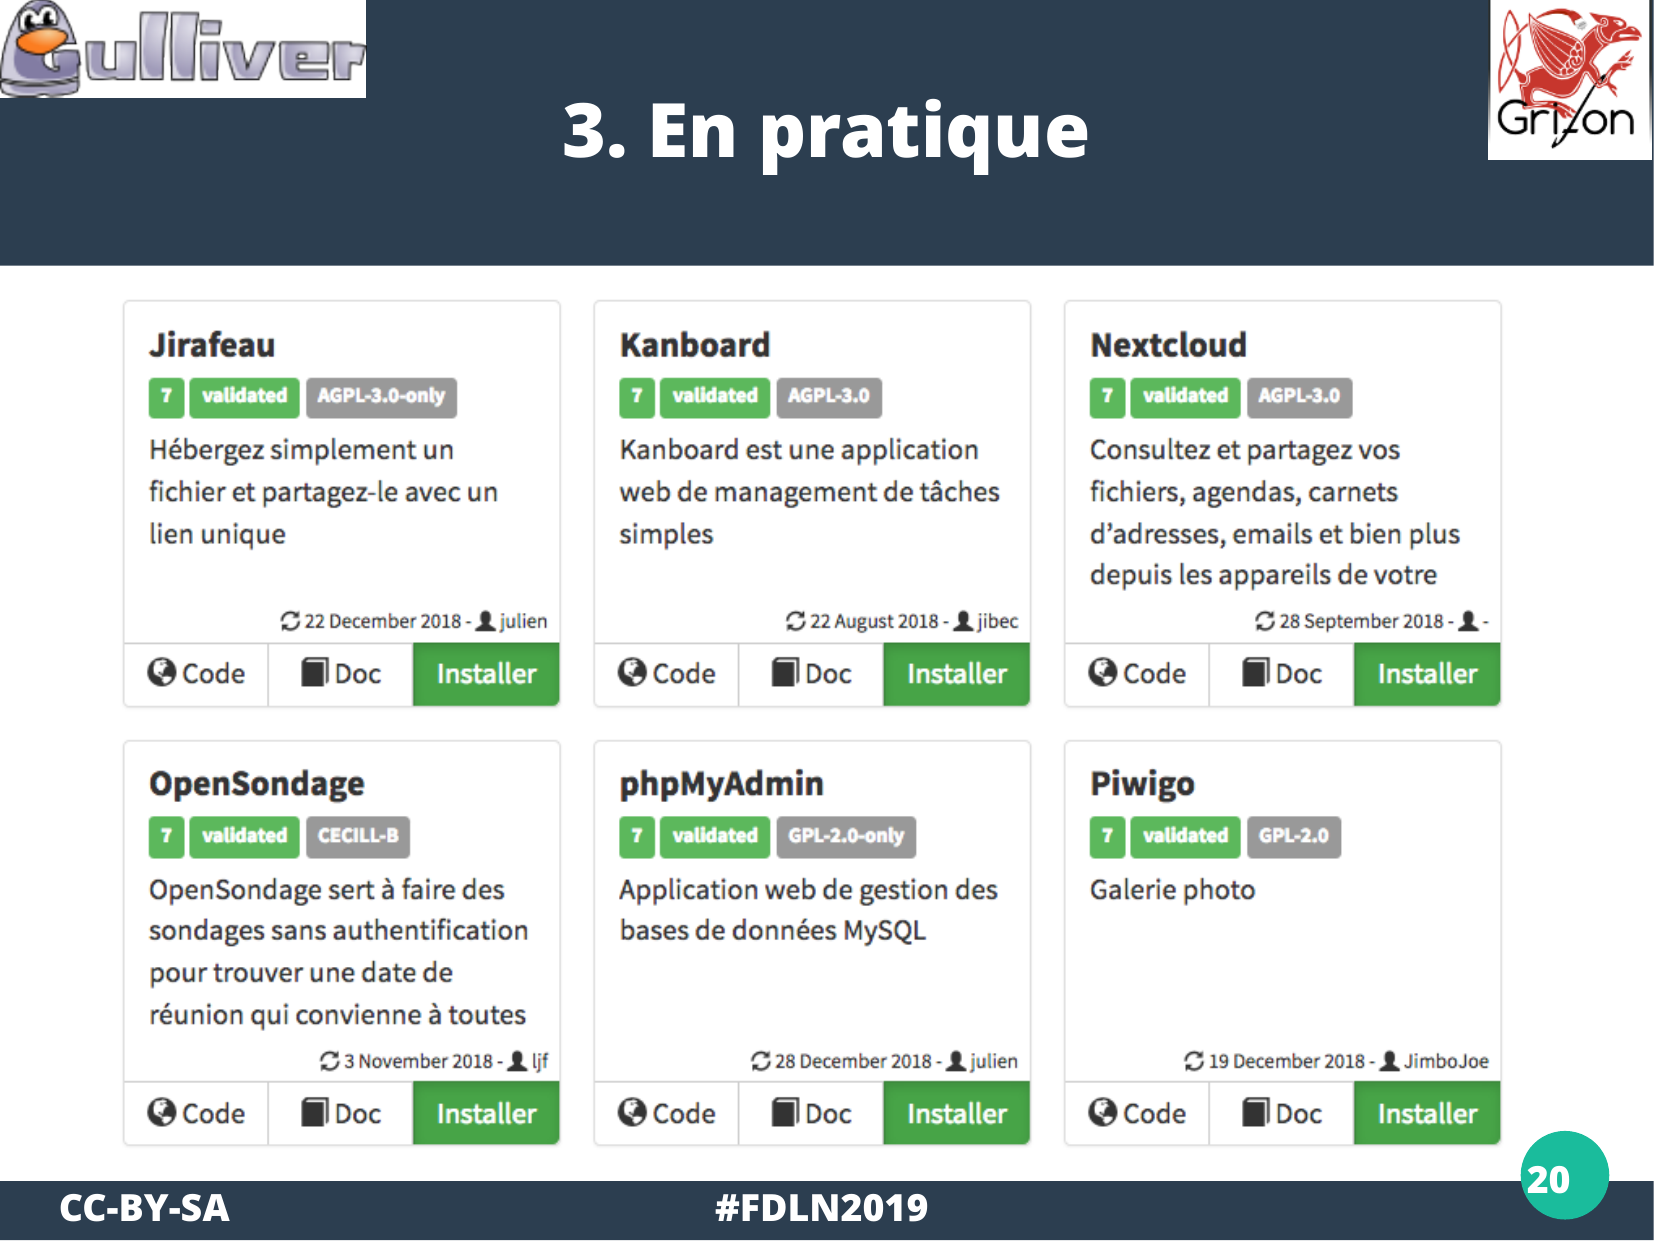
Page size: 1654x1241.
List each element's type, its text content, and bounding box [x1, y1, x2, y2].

picture [0, 0, 367, 98]
picture [1488, 0, 1652, 160]
picture [94, 284, 1512, 1156]
title 3. En pratique [59, 49, 1595, 207]
